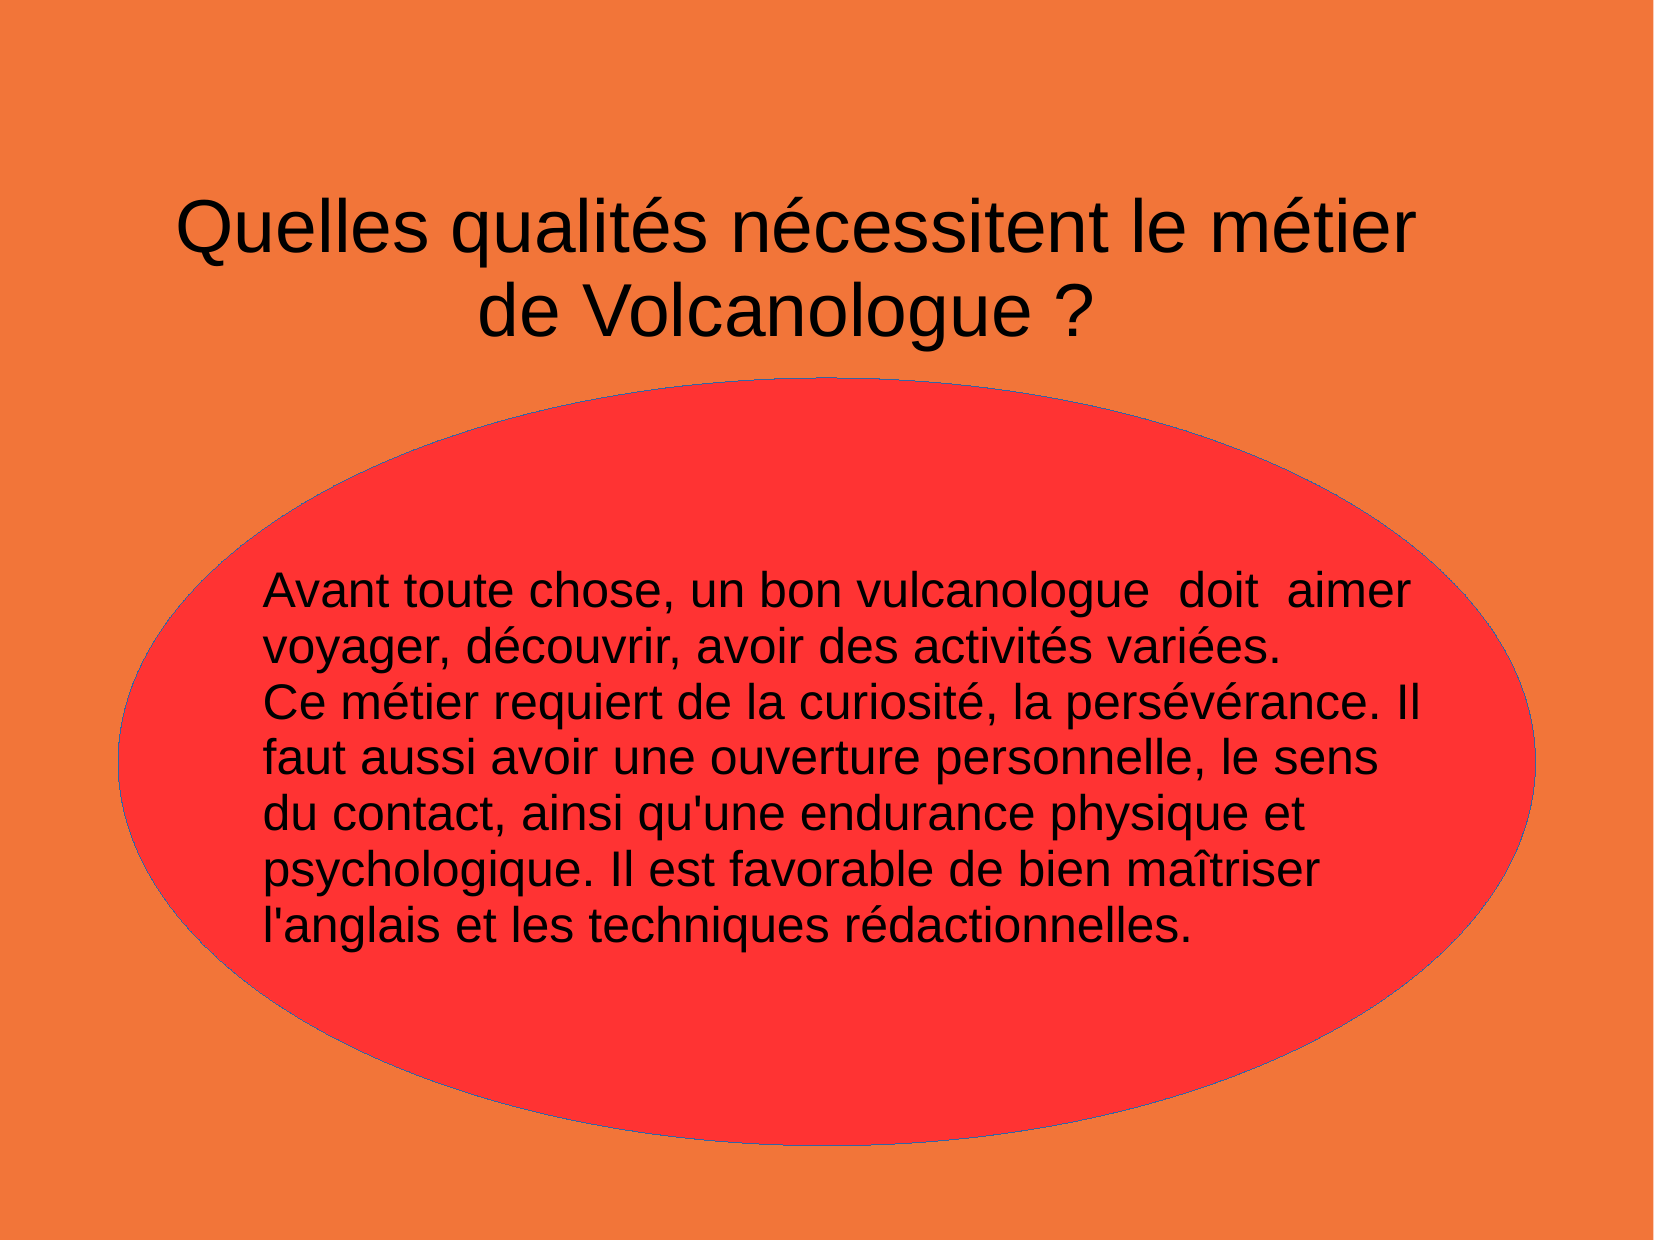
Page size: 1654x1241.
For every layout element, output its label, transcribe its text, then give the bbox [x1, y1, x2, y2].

text_box Quelles qualités nécessitent le métier de Volcanologue ? [153, 177, 1441, 360]
text_box [118, 377, 1424, 984]
text_box Avant toute chose, un bon vulcanologue doit aimer voyager, découvrir, avoir des activités variées. Ce métier requiert de la curiosité, la persévérance. Il faut aussi avoir une ouverture personnelle, le sens du contact, ainsi qu'une endurance physique et psychologique. Il est favorable de bien maîtriser l'anglais et les techniques rédactionnelles. [248, 555, 1453, 994]
text_box [1453, 582, 1536, 942]
text_box [262, 994, 1392, 1146]
